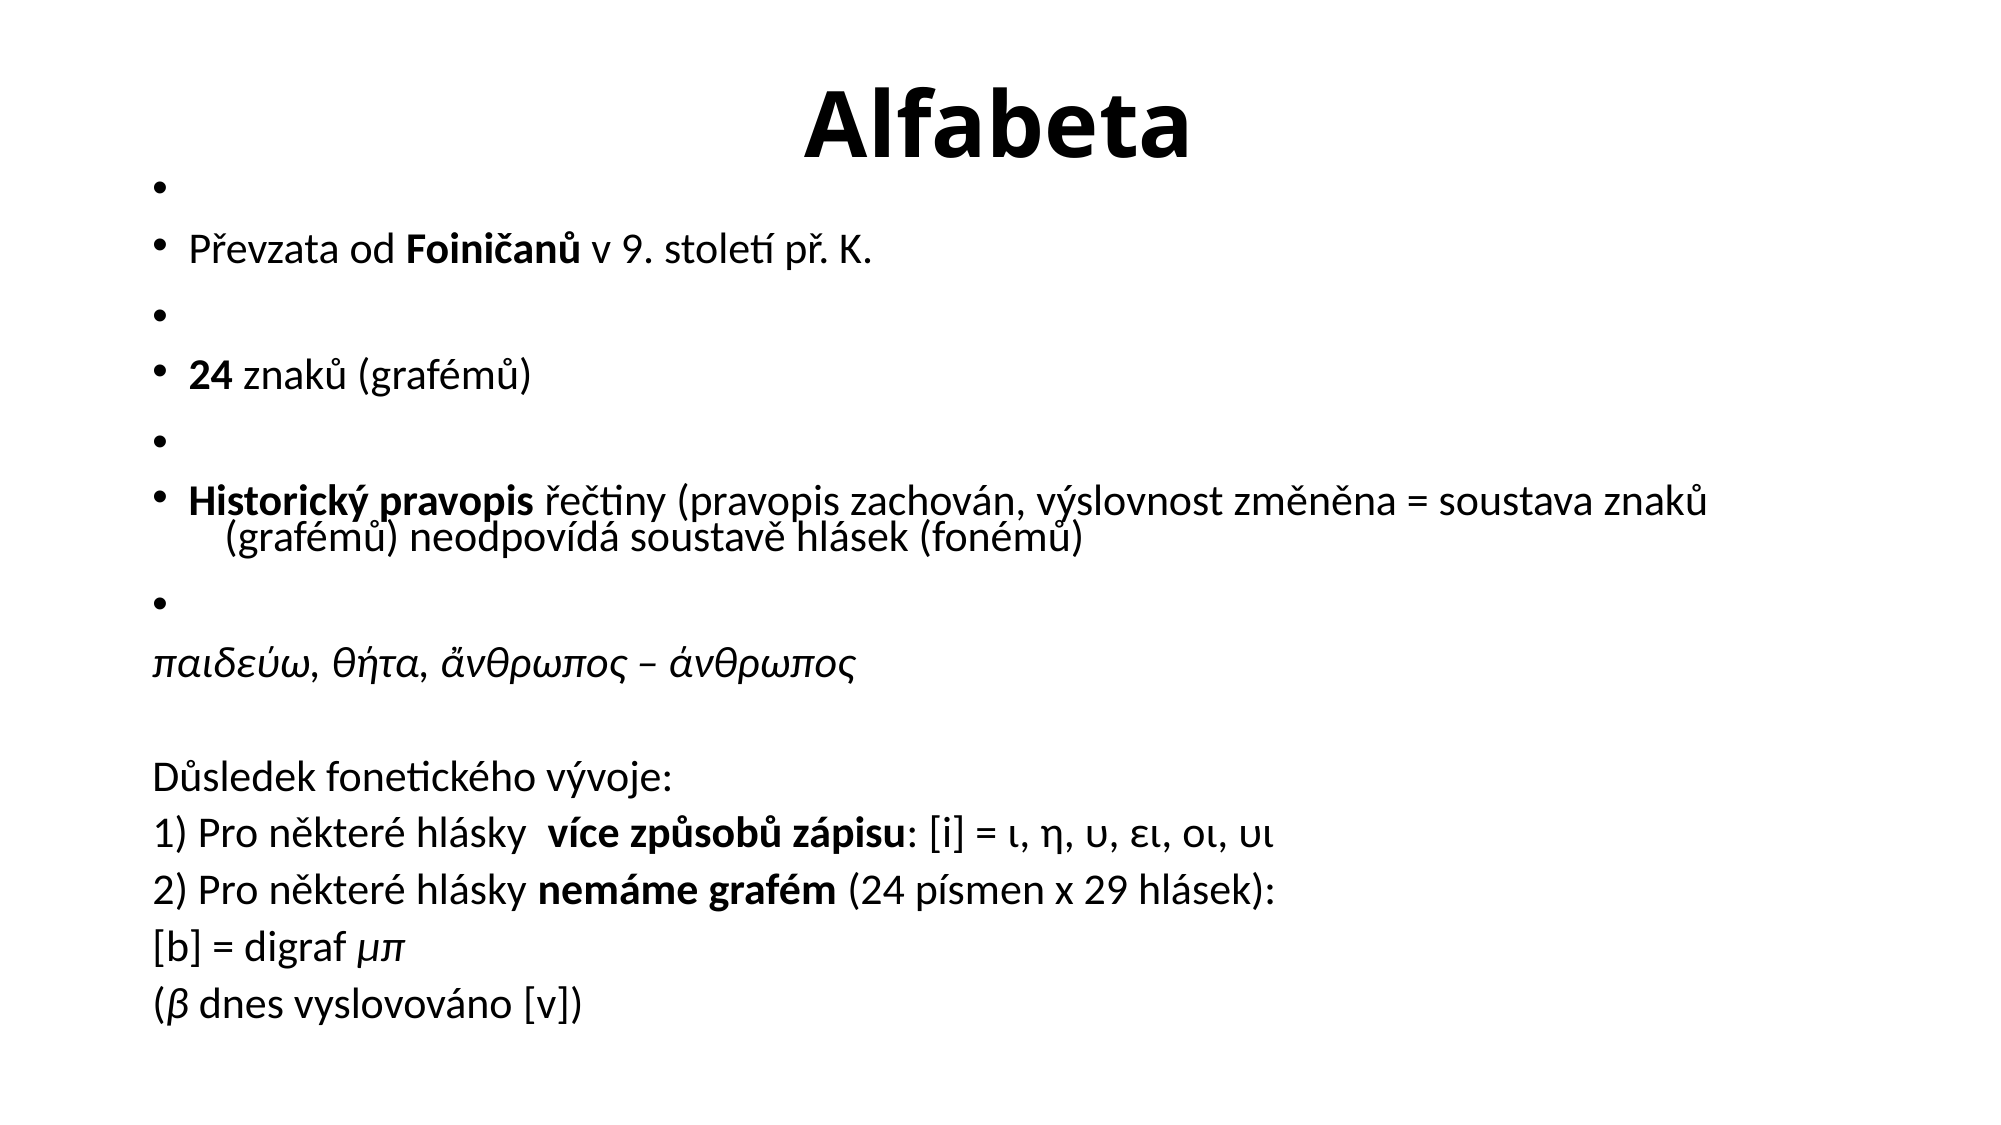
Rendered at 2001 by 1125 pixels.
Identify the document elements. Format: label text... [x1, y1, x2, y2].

title Alfabeta [137, 59, 1863, 153]
list Převzata od Foiničanů v 9. století př. K. 24 znaků (grafémů) Historický pravopis řečtiny (pravopis zachován, výslovnost změněna = soustava znaků (grafémů) neodpovídá soustavě hlásek (fonémů) παιδεύω, θήτα, ἄνθρωπος – άνθρωπος Důsledek fonetického vývoje: 1) Pro některé hlásky více způsobů zápisu: [i] = ι, η, υ, ει, οι, υι 2) Pro některé hlásky nemáme grafém (24 písmen x 29 hlásek): [b] = digraf μπ (β dnes vyslovováno [v]) [137, 153, 1863, 1097]
